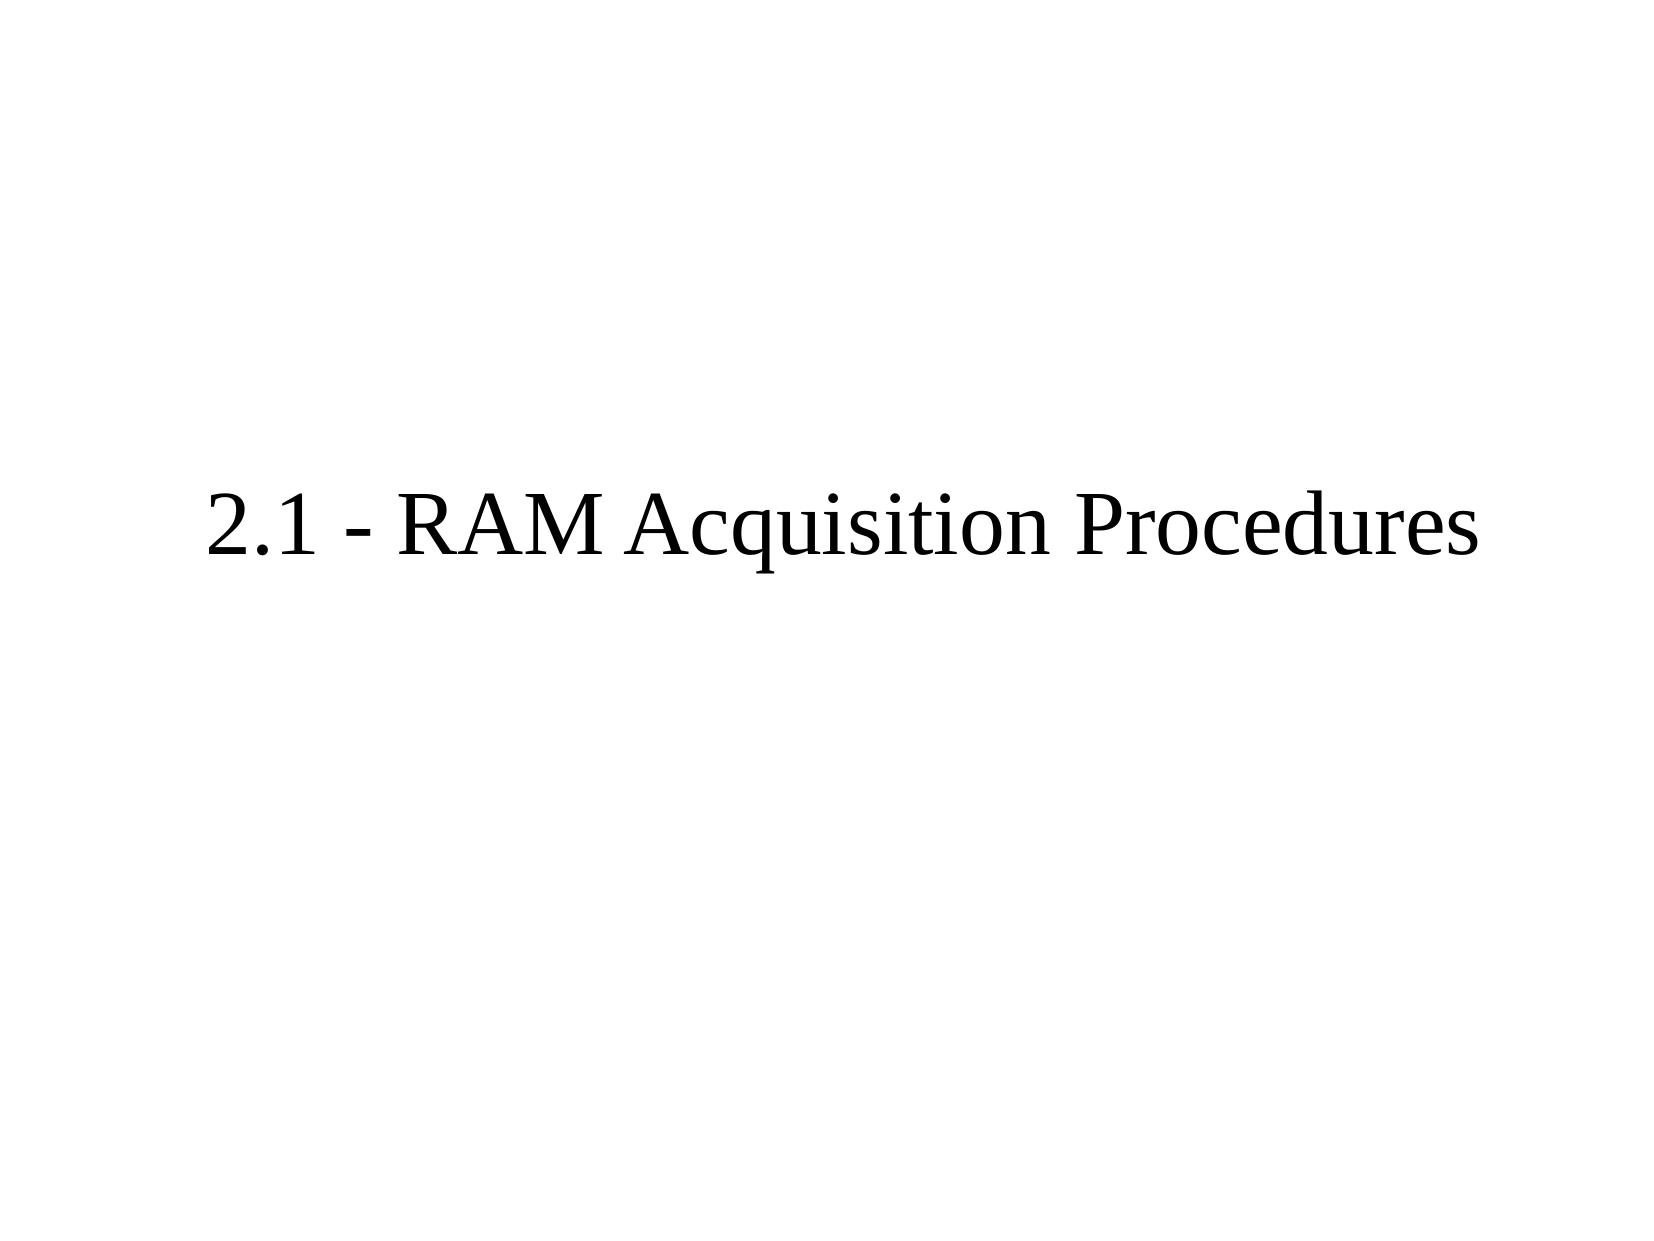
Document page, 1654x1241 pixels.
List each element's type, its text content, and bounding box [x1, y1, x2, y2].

title 2.1 - RAM Acquisition Procedures [124, 385, 1530, 652]
